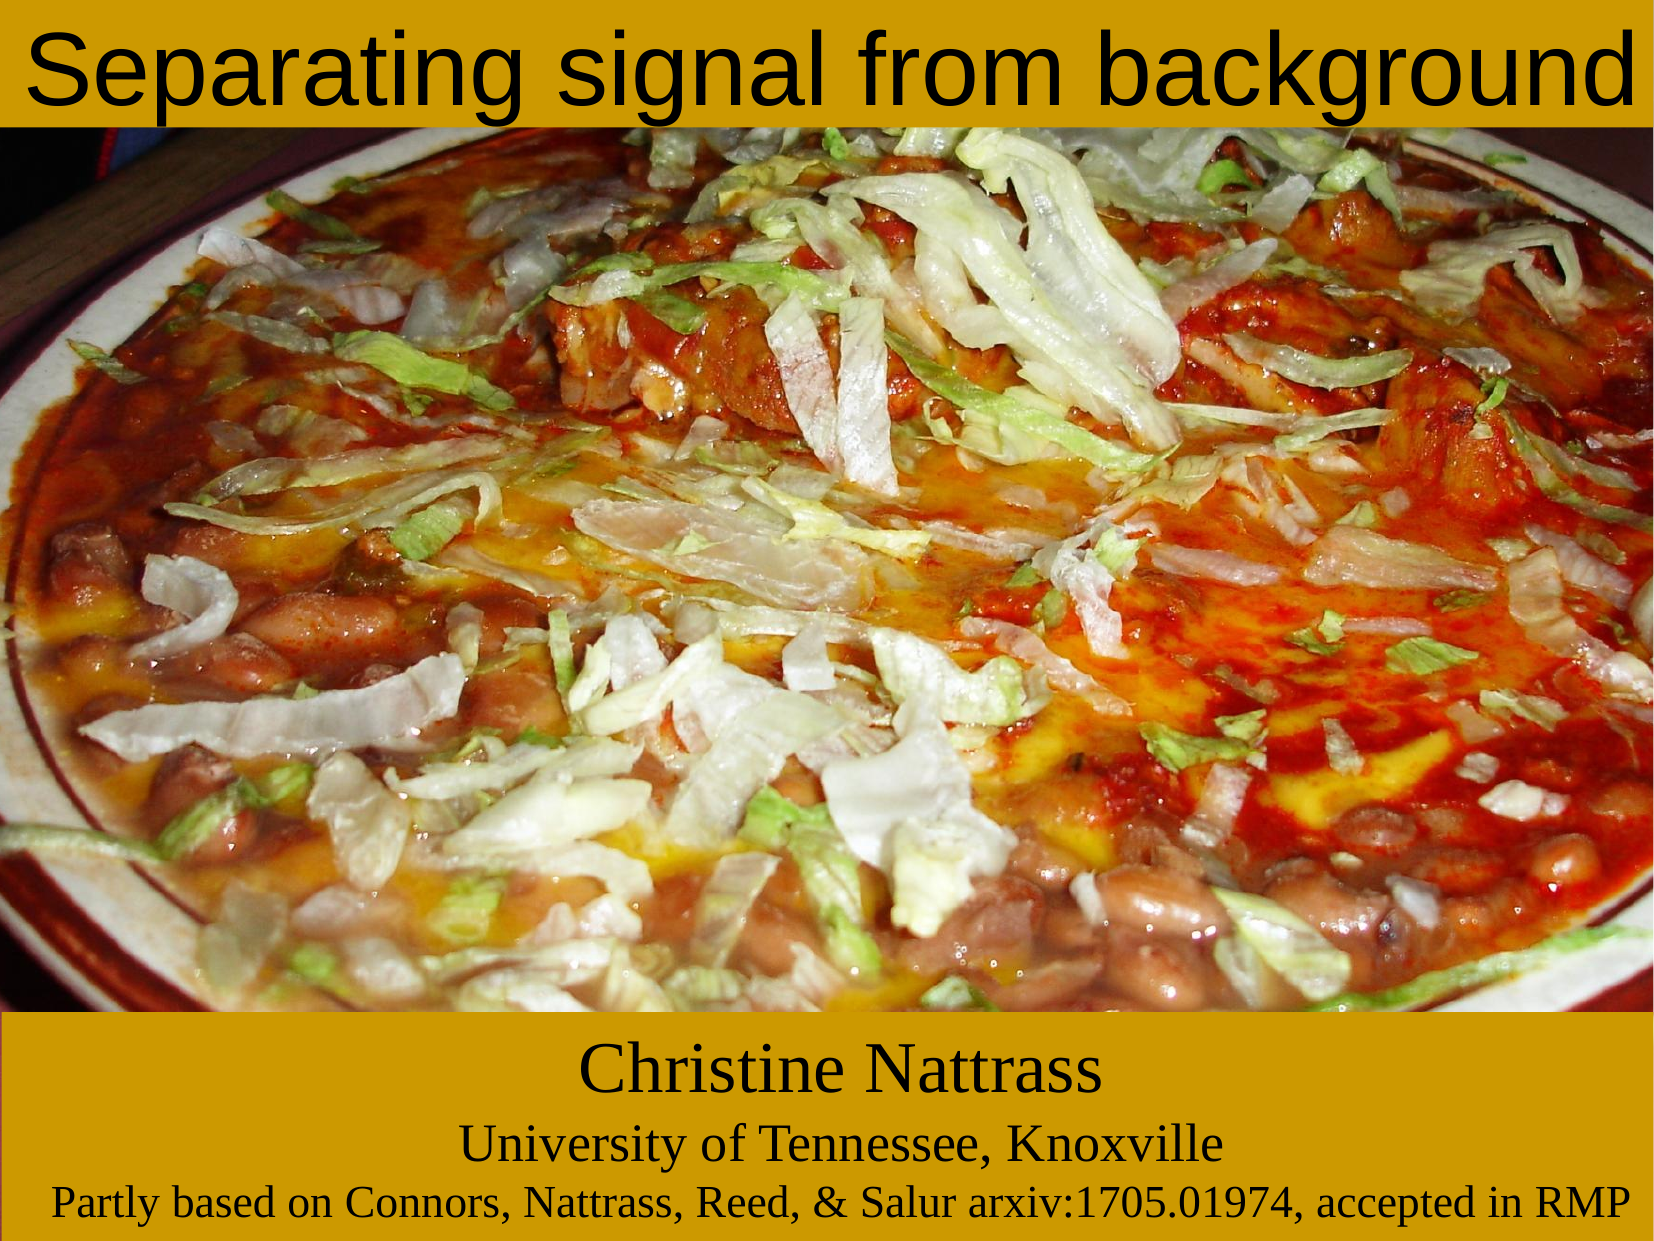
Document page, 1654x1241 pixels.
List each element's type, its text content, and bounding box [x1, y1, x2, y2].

text_box Christine Nattrass University of Tennessee, Knoxville Partly based on Connors, Nattrass, Reed, & Salur arxiv:1705.01974, accepted in RMP [1, 1012, 1654, 1241]
text_box Separating signal from background [0, 0, 1654, 128]
picture [0, 128, 1654, 1241]
